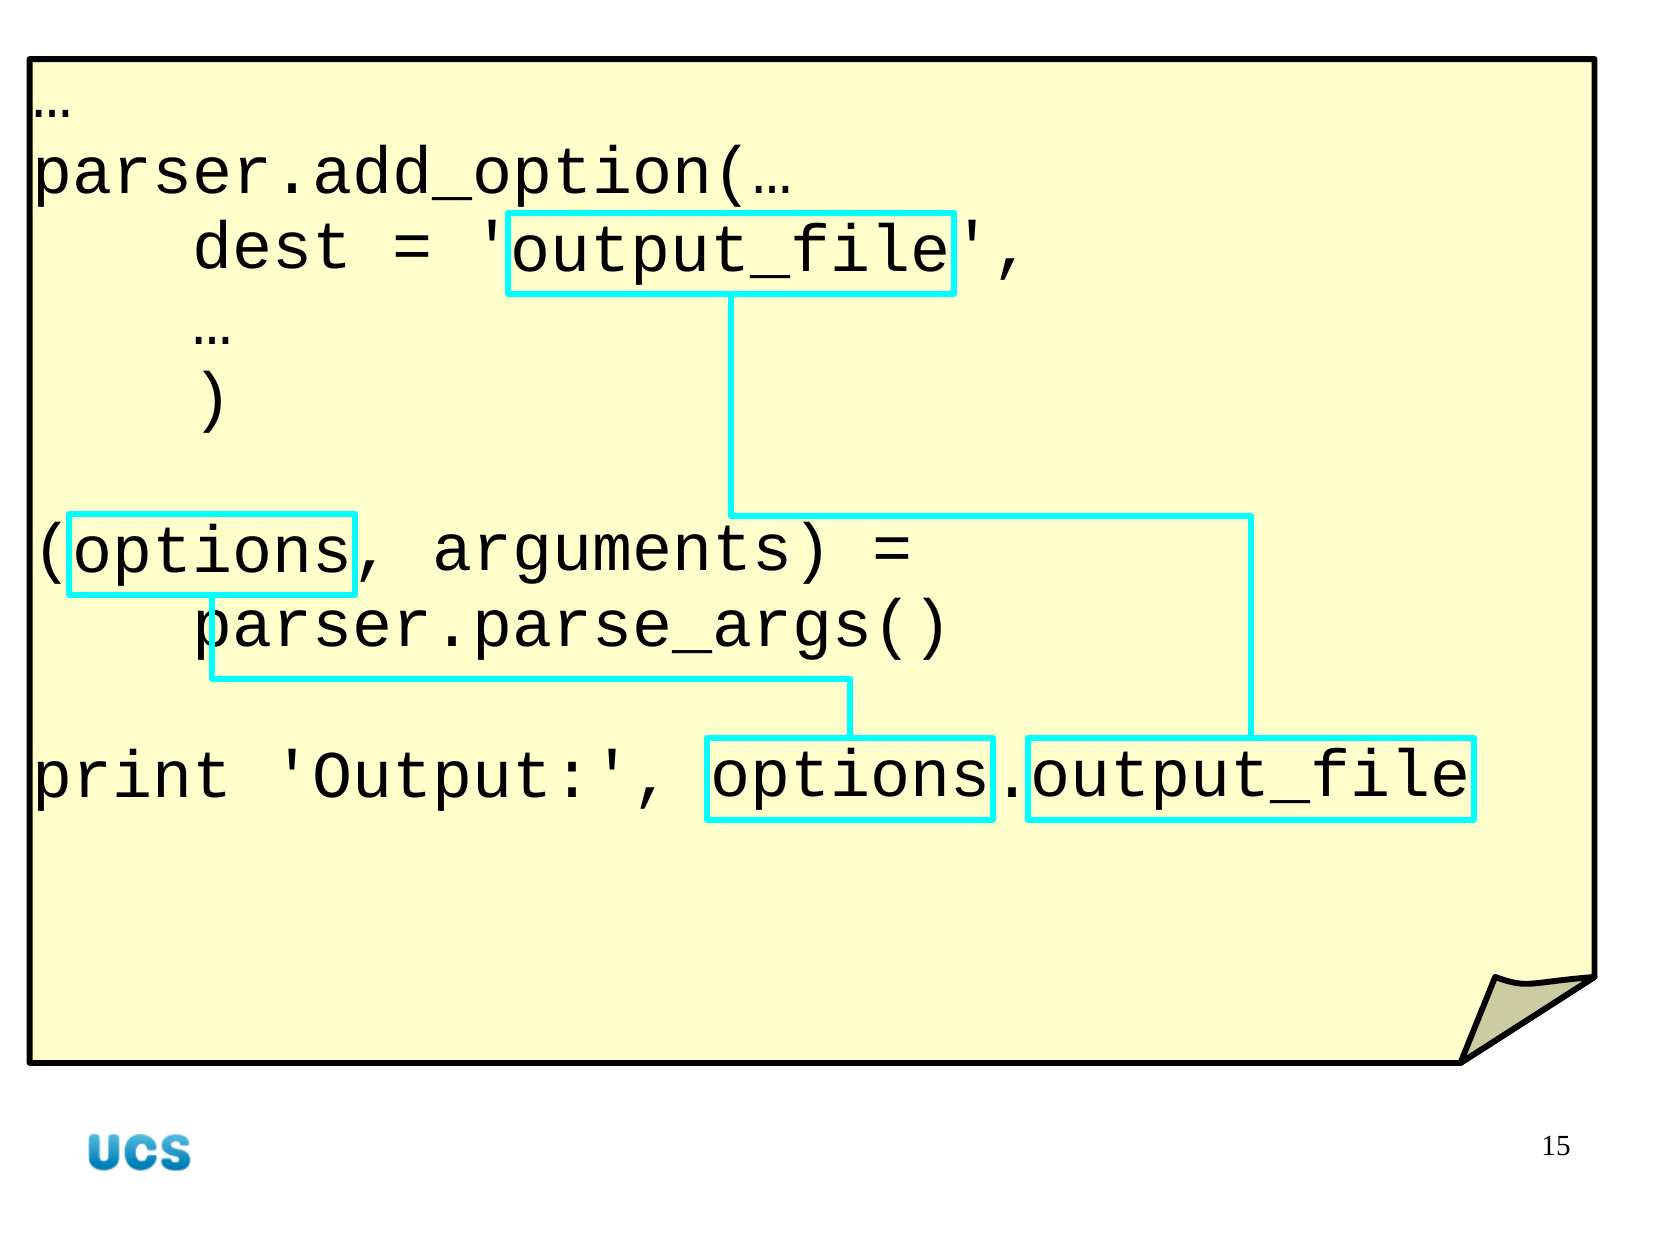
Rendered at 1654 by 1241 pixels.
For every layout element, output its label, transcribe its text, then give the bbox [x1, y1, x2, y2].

text_box output_file [507, 212, 954, 295]
text_box … parser.add_option(… dest = ' ', … ) ( , arguments) = parser.parse_args() print 'Output:', . [29, 59, 1595, 1063]
picture [88, 1133, 191, 1172]
text_box options [69, 513, 356, 596]
text_box output_file [1027, 738, 1474, 820]
text_box options [707, 738, 994, 820]
